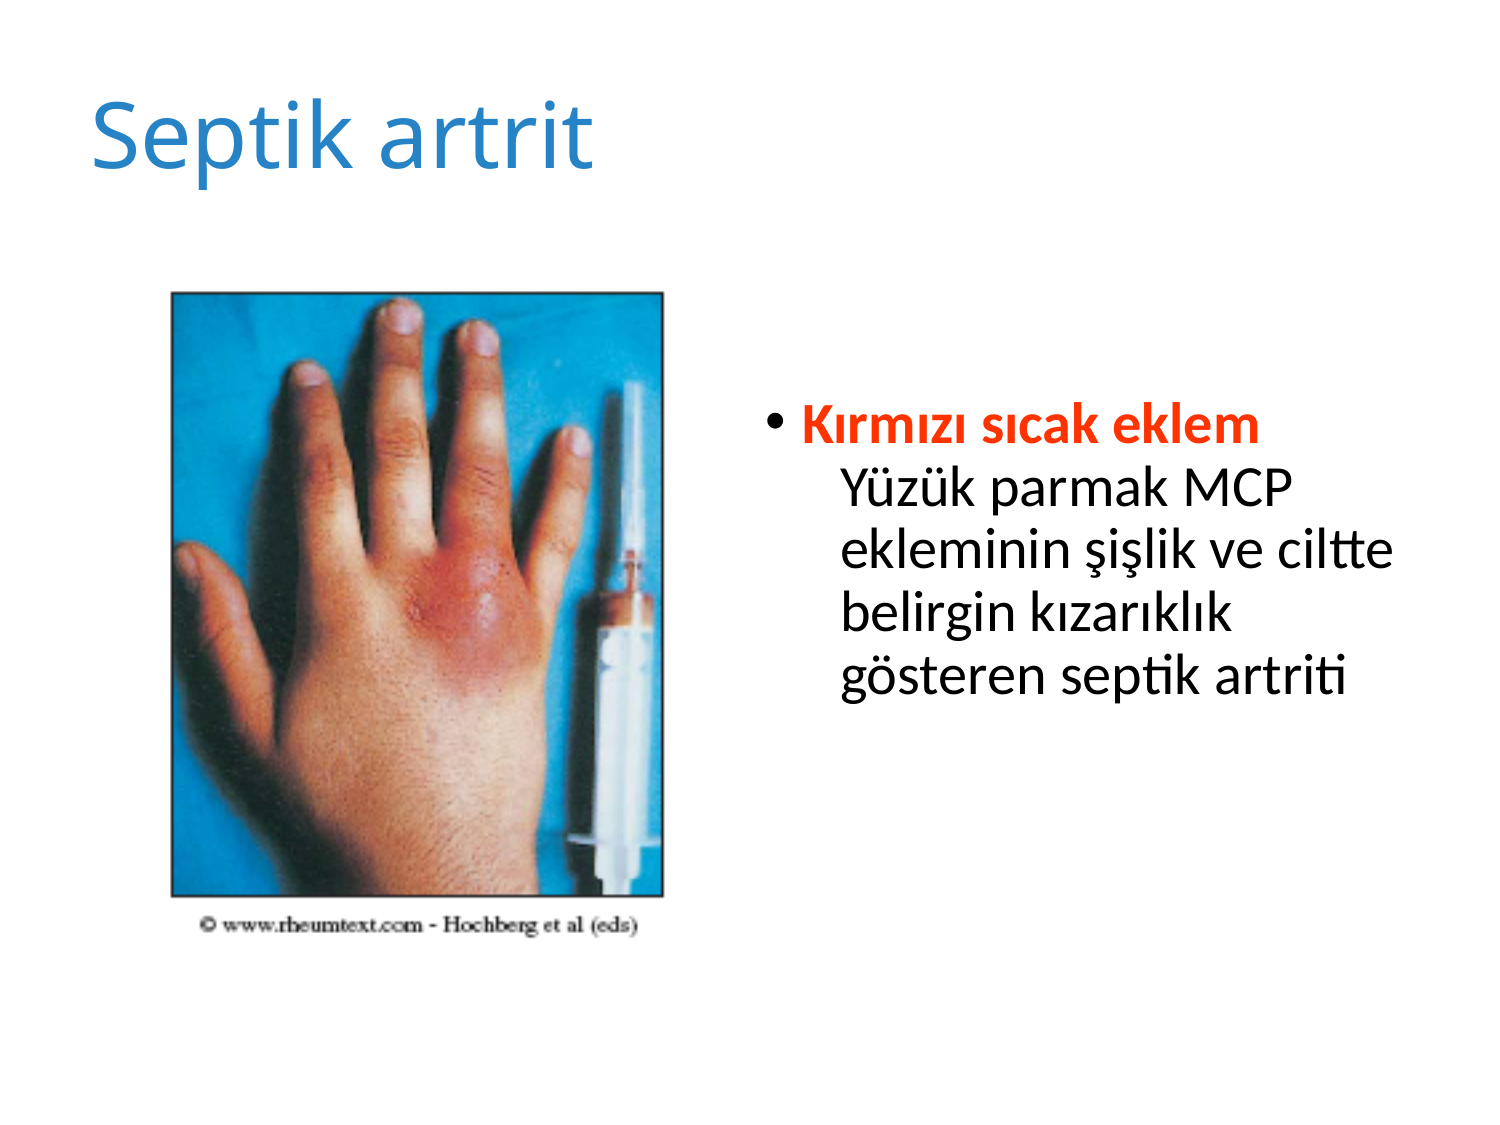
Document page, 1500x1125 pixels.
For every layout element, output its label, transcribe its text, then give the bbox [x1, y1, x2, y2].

chart [169, 290, 670, 941]
list Kırmızı sıcak eklem Yüzük parmak MCP ekleminin şişlik ve ciltte belirgin kızarıklık gösteren septik artriti [750, 385, 1413, 816]
title Septik artrit [75, 45, 1426, 233]
